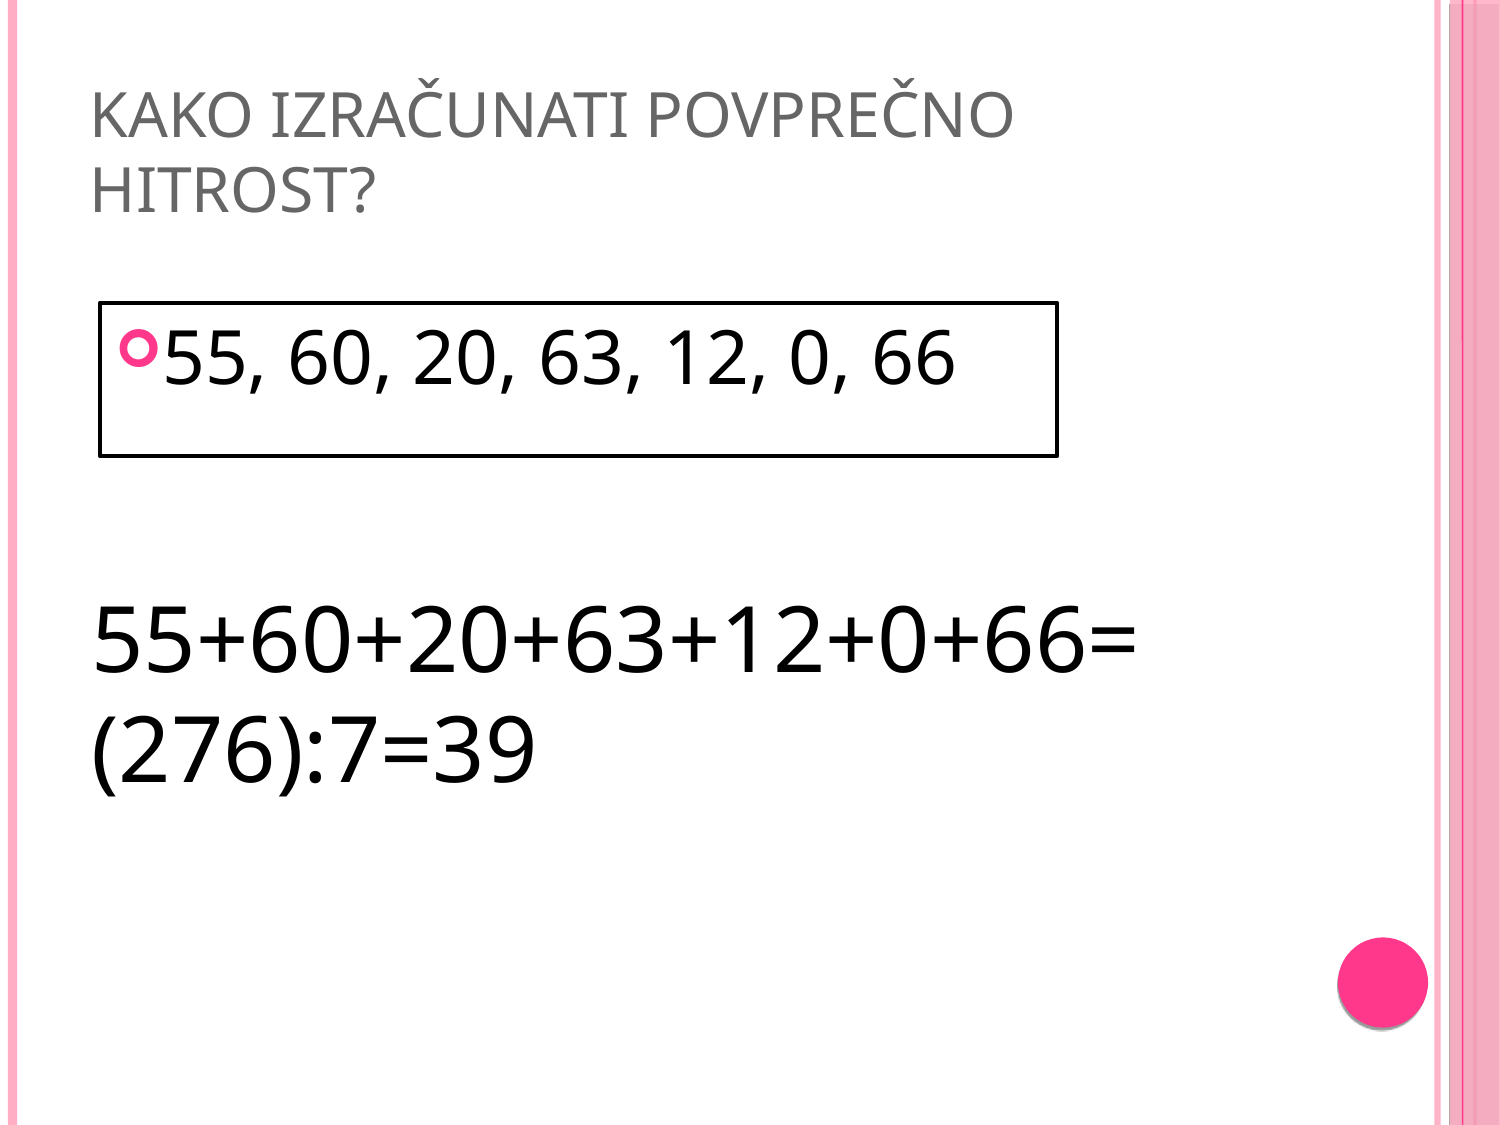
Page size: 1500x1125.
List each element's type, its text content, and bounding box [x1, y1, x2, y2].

list 55, 60, 20, 63, 12, 0, 66 [100, 302, 1057, 457]
title Kako izračunati povprečno hitrost? [75, 45, 1300, 233]
text_box 55+60+20+63+12+0+66= (276):7=39 [76, 467, 1427, 1024]
